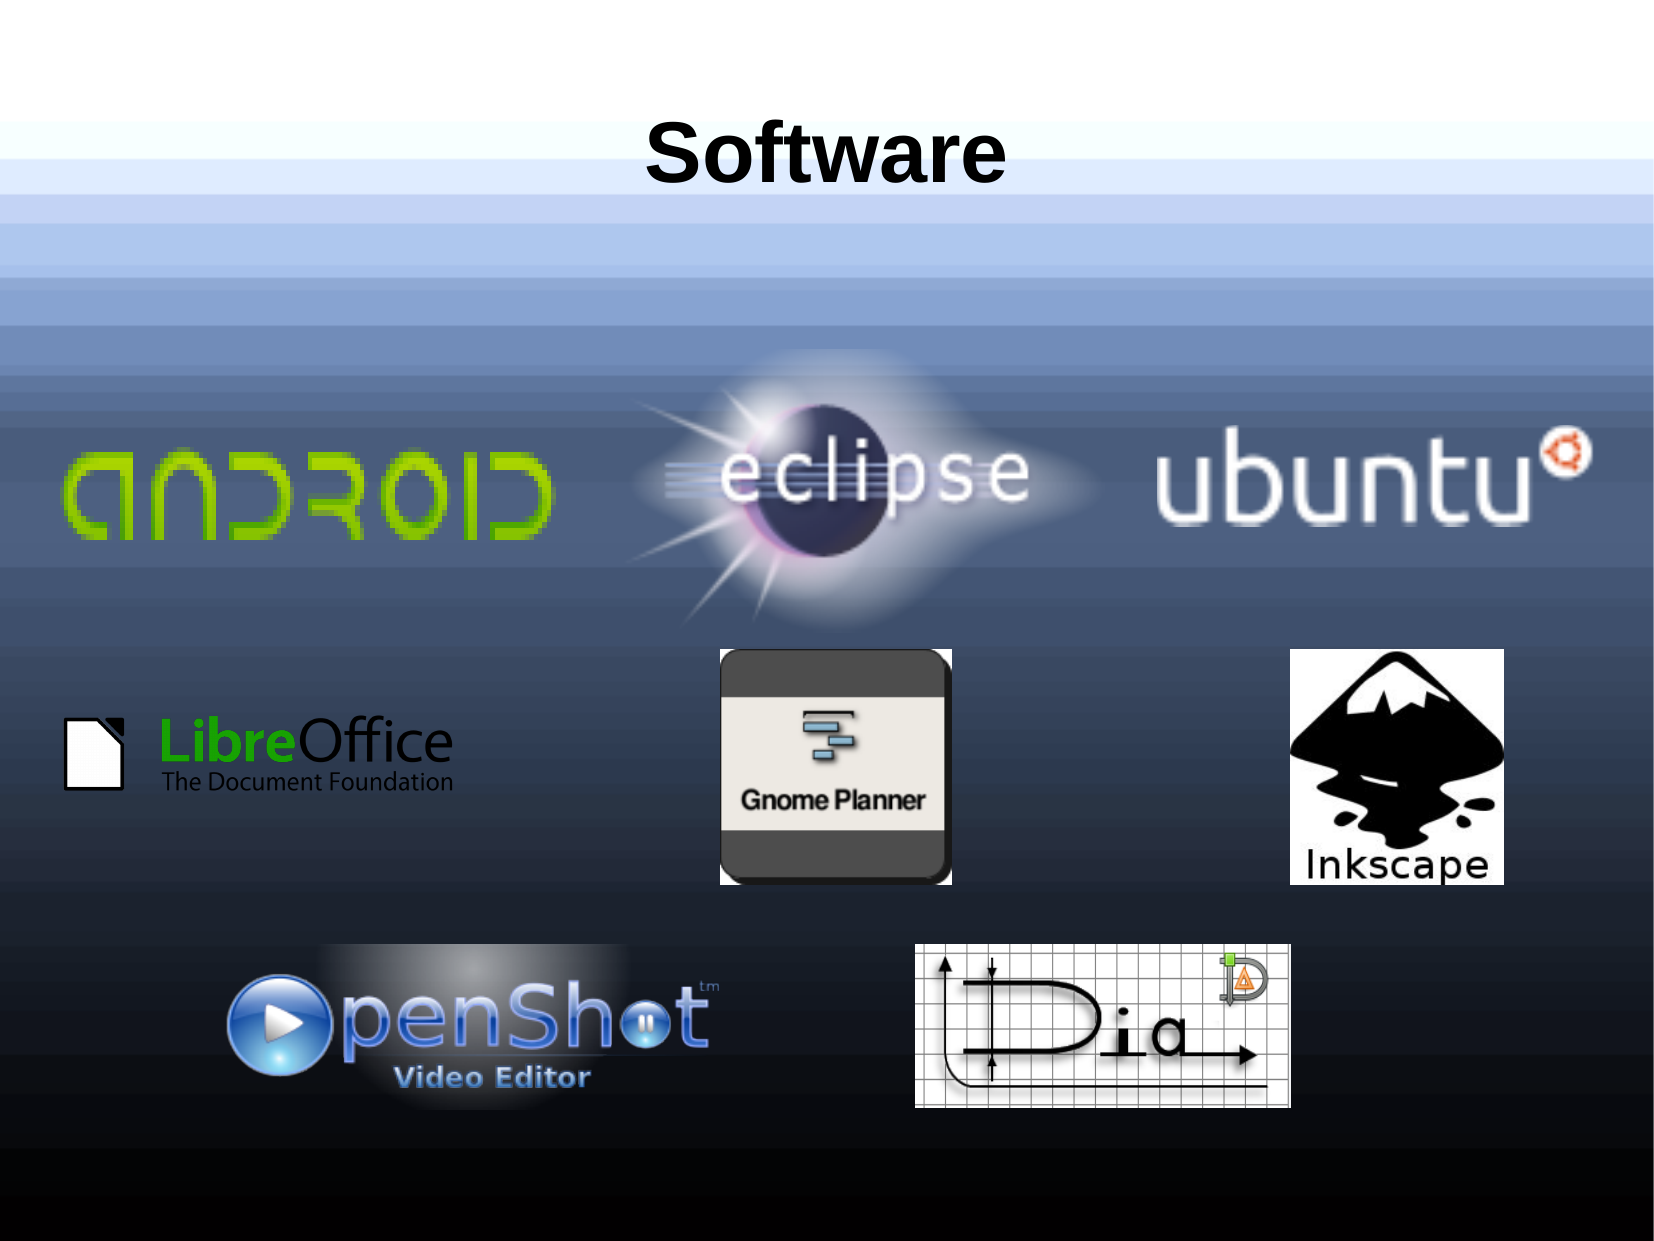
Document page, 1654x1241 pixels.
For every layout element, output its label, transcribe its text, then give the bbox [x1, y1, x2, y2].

picture [0, 0, 1654, 1241]
title Software [82, 49, 1571, 257]
